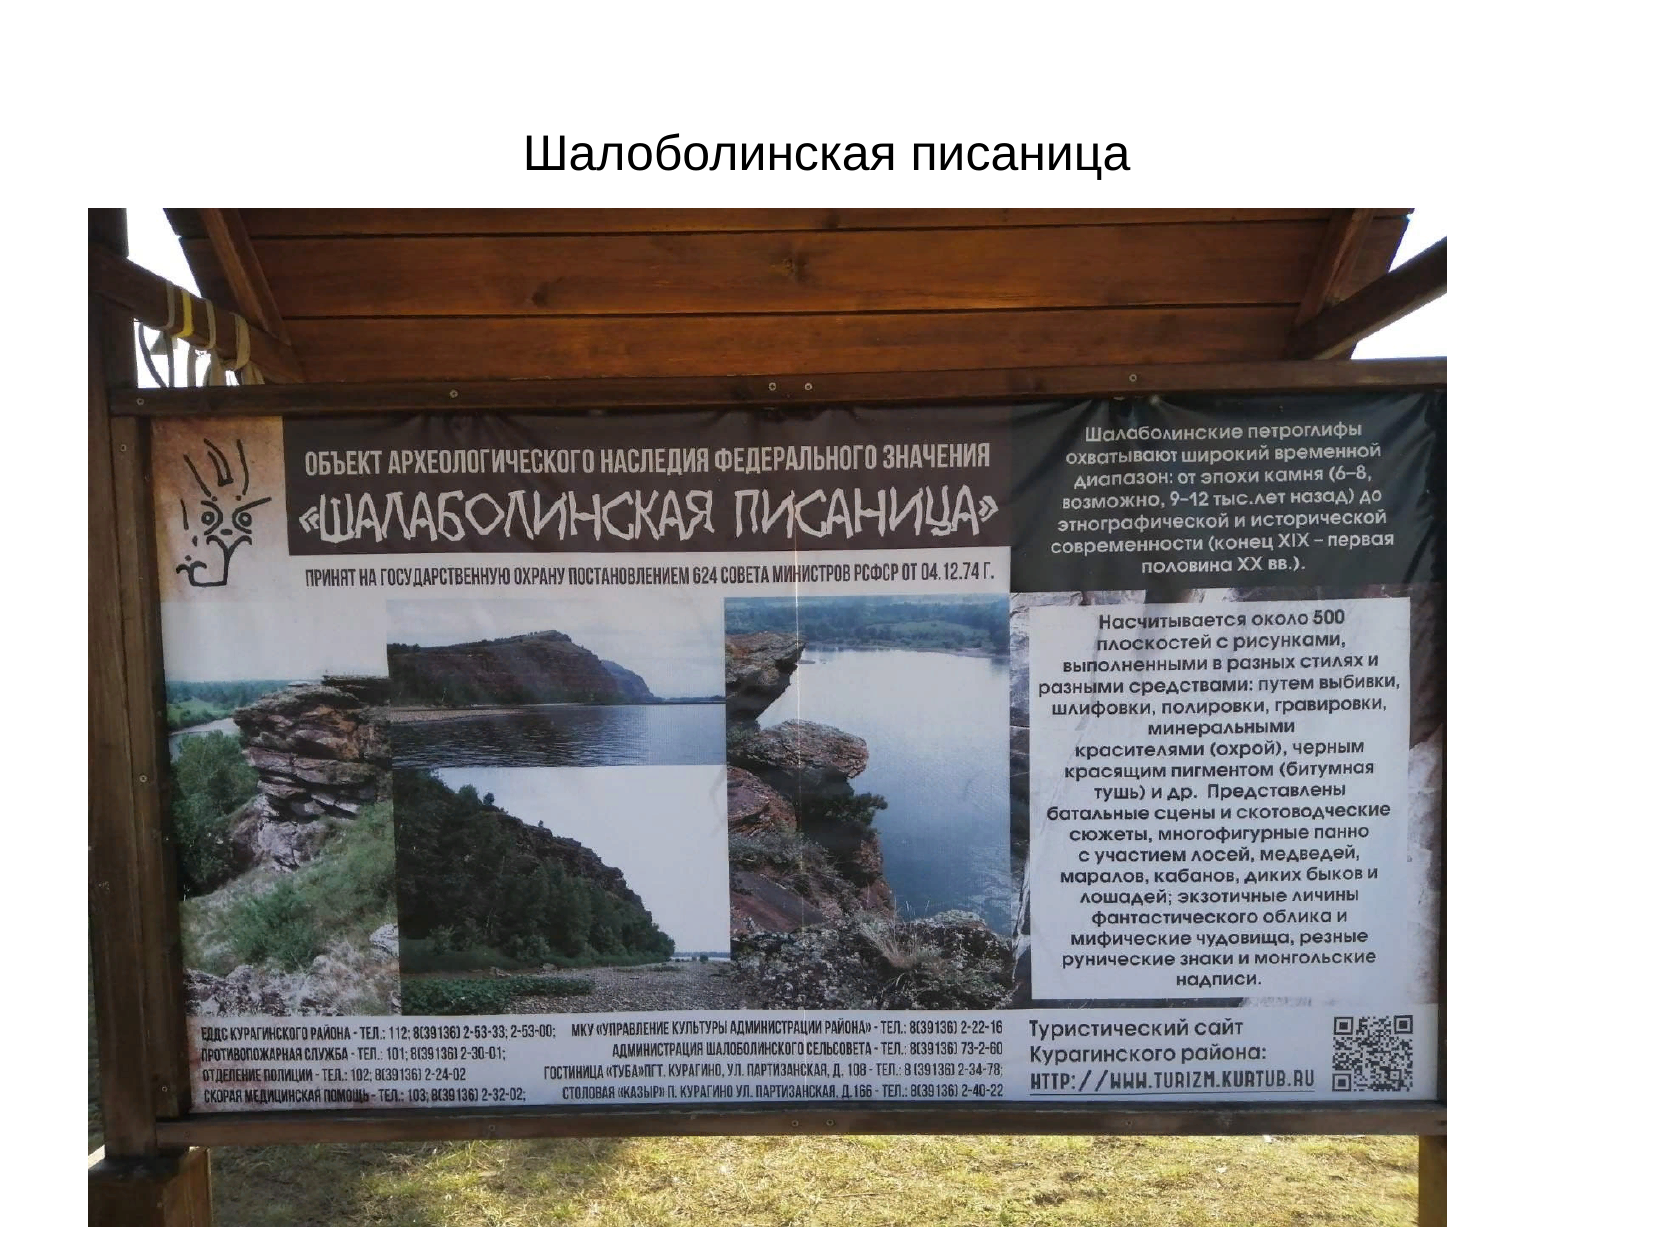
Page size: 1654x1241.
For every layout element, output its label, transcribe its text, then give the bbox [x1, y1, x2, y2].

title Шалоболинская писаница [82, 49, 1571, 257]
picture [88, 208, 1447, 1227]
